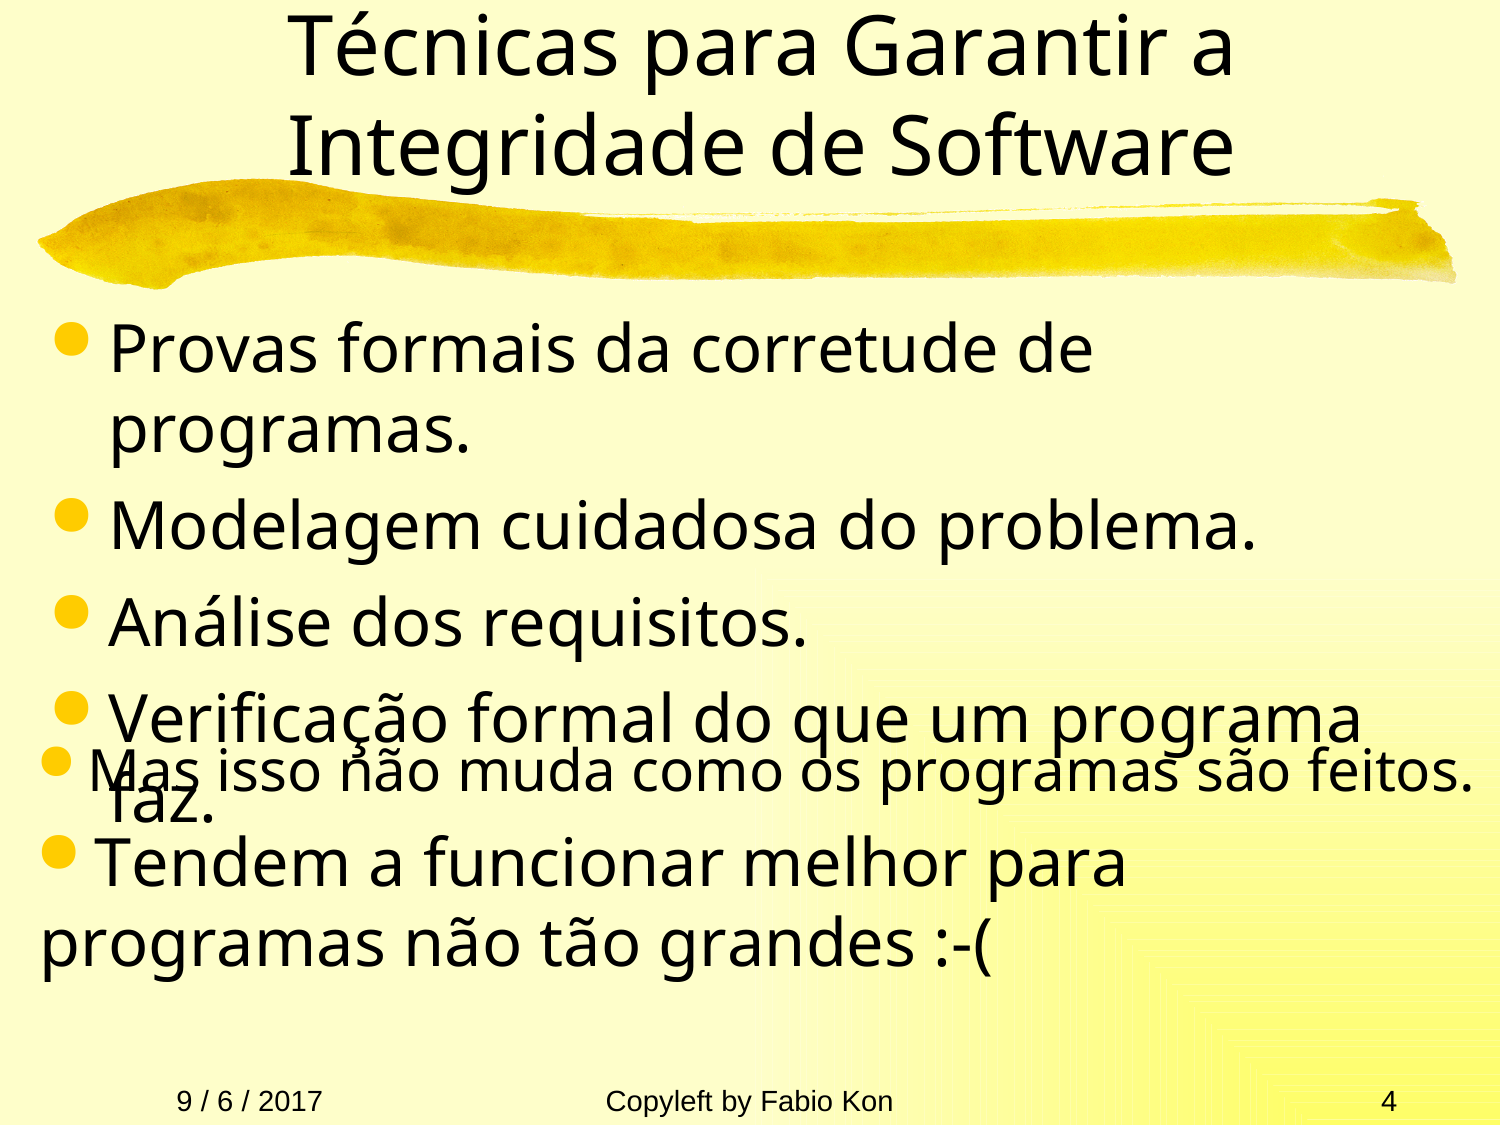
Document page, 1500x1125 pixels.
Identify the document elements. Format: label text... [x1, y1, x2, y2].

title Técnicas para Garantir a Integridade de Software [125, 0, 1401, 200]
text_box Mas isso não muda como os programas são feitos. Tendem a funcionar melhor para programas não tão grandes :-( [24, 725, 1500, 988]
list Provas formais da corretude de programas. Modelagem cuidadosa do problema. Análise dos requisitos. Verificação formal do que um programa faz. [37, 298, 1463, 699]
picture [24, 174, 1463, 297]
